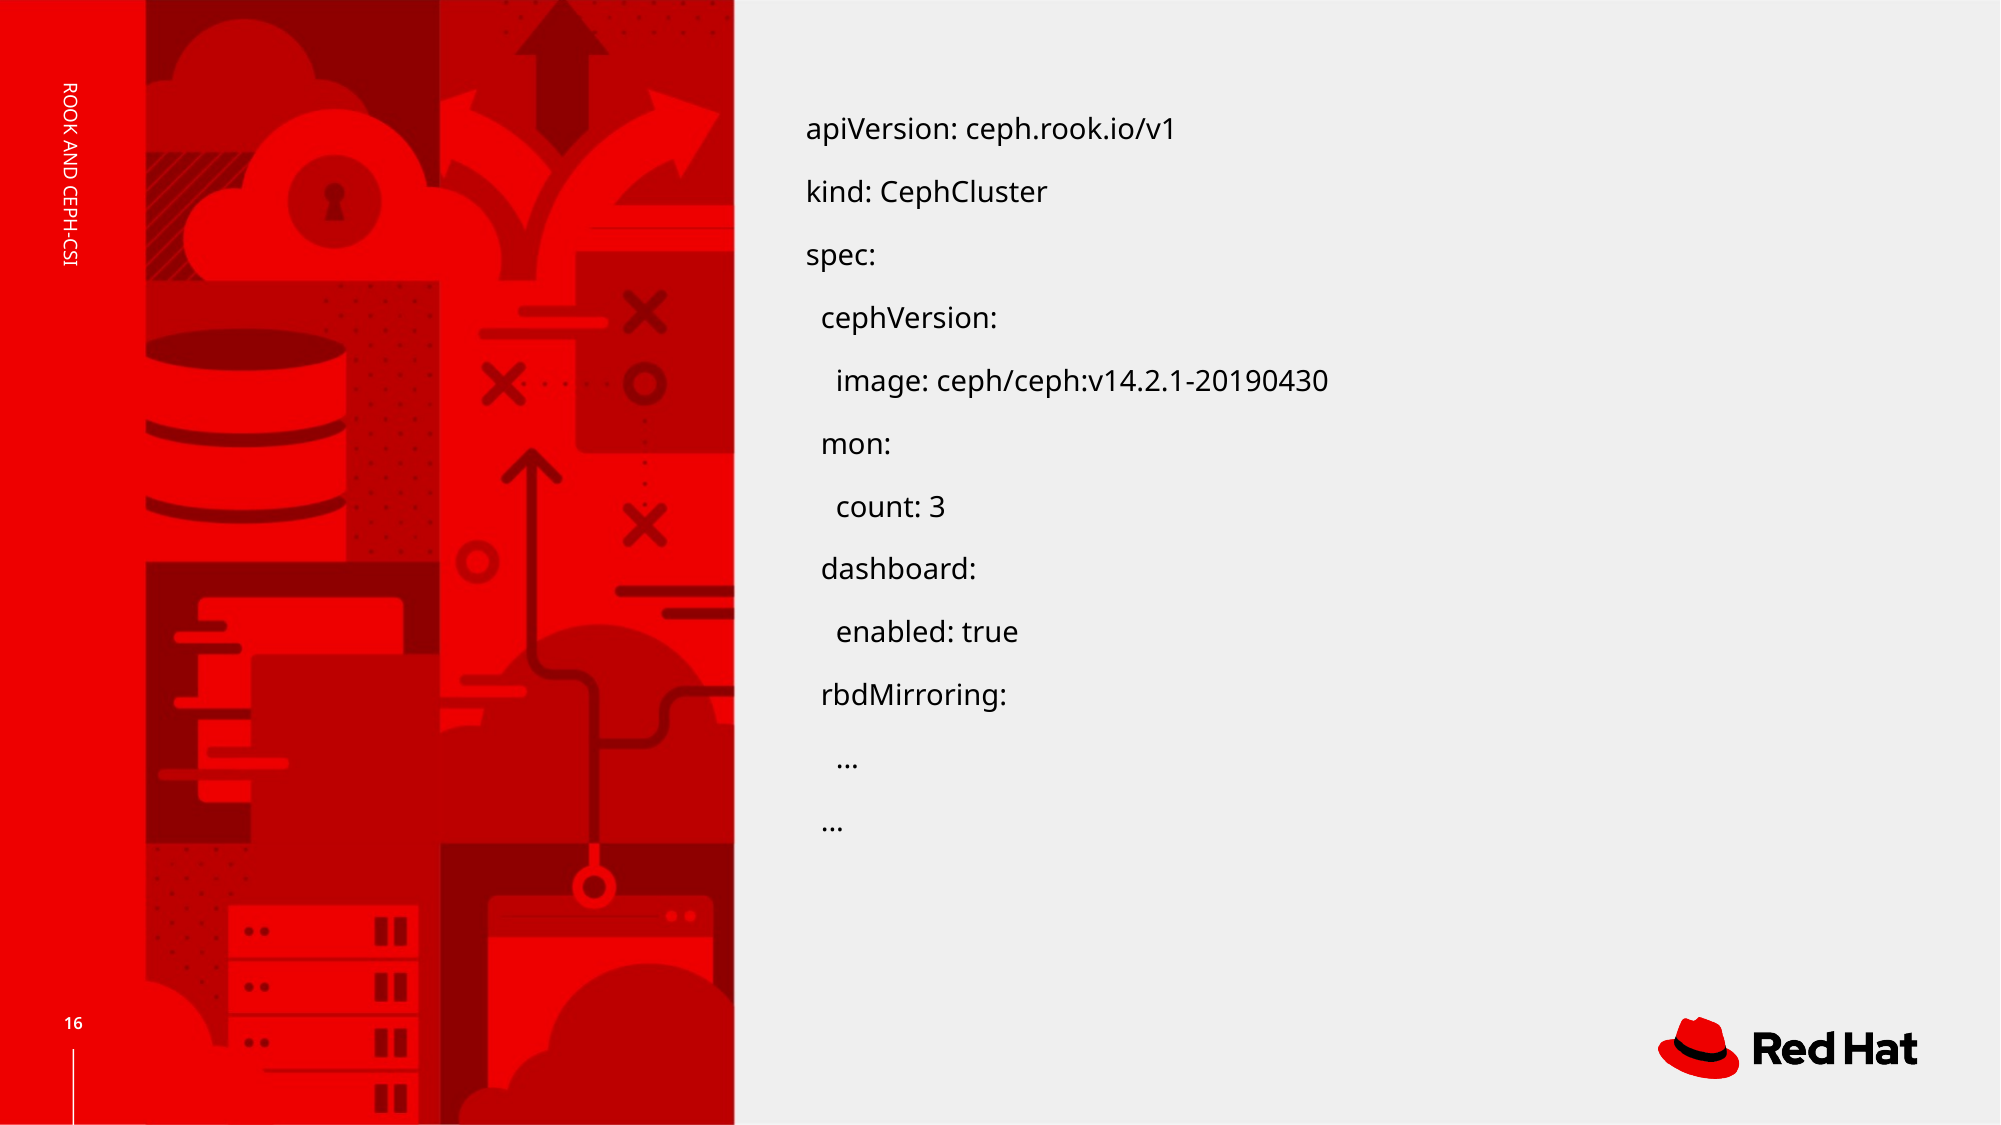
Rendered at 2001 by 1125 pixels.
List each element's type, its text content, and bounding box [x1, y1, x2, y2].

picture [0, 0, 2001, 1125]
text_box apiVersion: ceph.rook.io/v1 kind: CephCluster spec: cephVersion: image: ceph/ceph:v14.2.1-20190430 mon: count: 3 dashboard: enabled: true rbdMirroring: ... ... [805, 82, 1886, 985]
text_box ROOK AND CEPH-CSI [0, 0, 144, 845]
